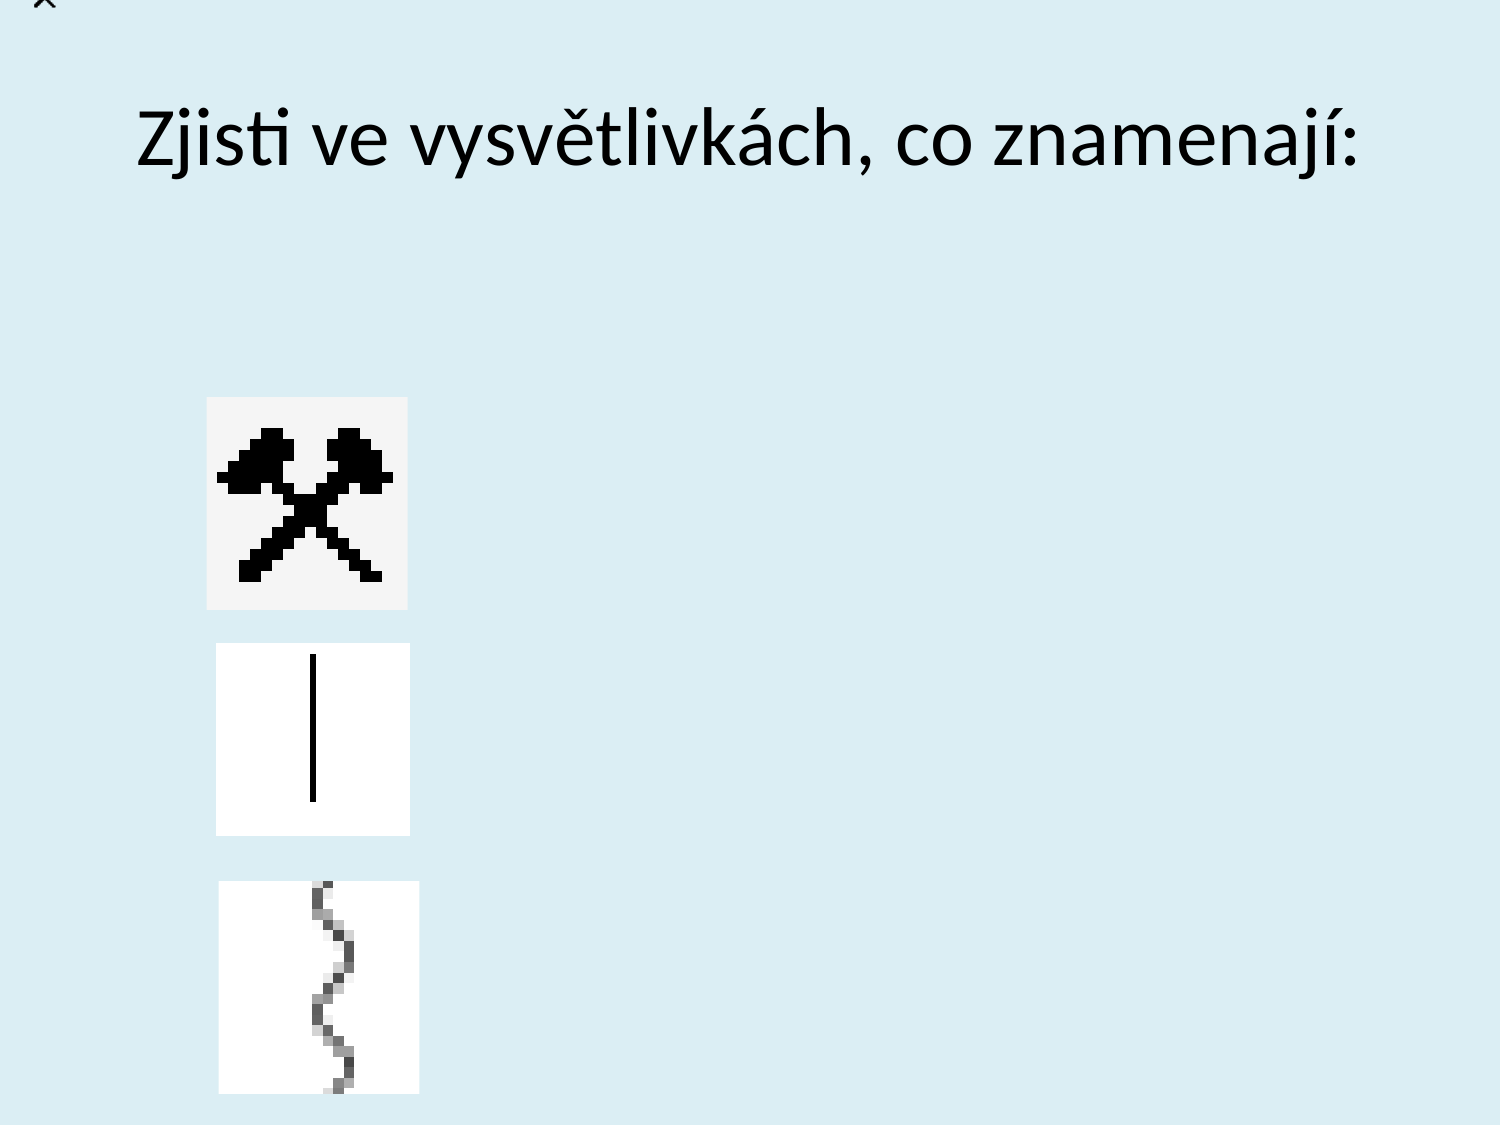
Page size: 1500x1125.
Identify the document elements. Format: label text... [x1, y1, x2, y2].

picture [218, 881, 420, 1094]
title Zjisti ve vysvětlivkách, co znamenají: [75, 45, 1426, 221]
picture [25, 0, 62, 14]
text_box [218, 645, 408, 835]
picture [206, 397, 408, 610]
